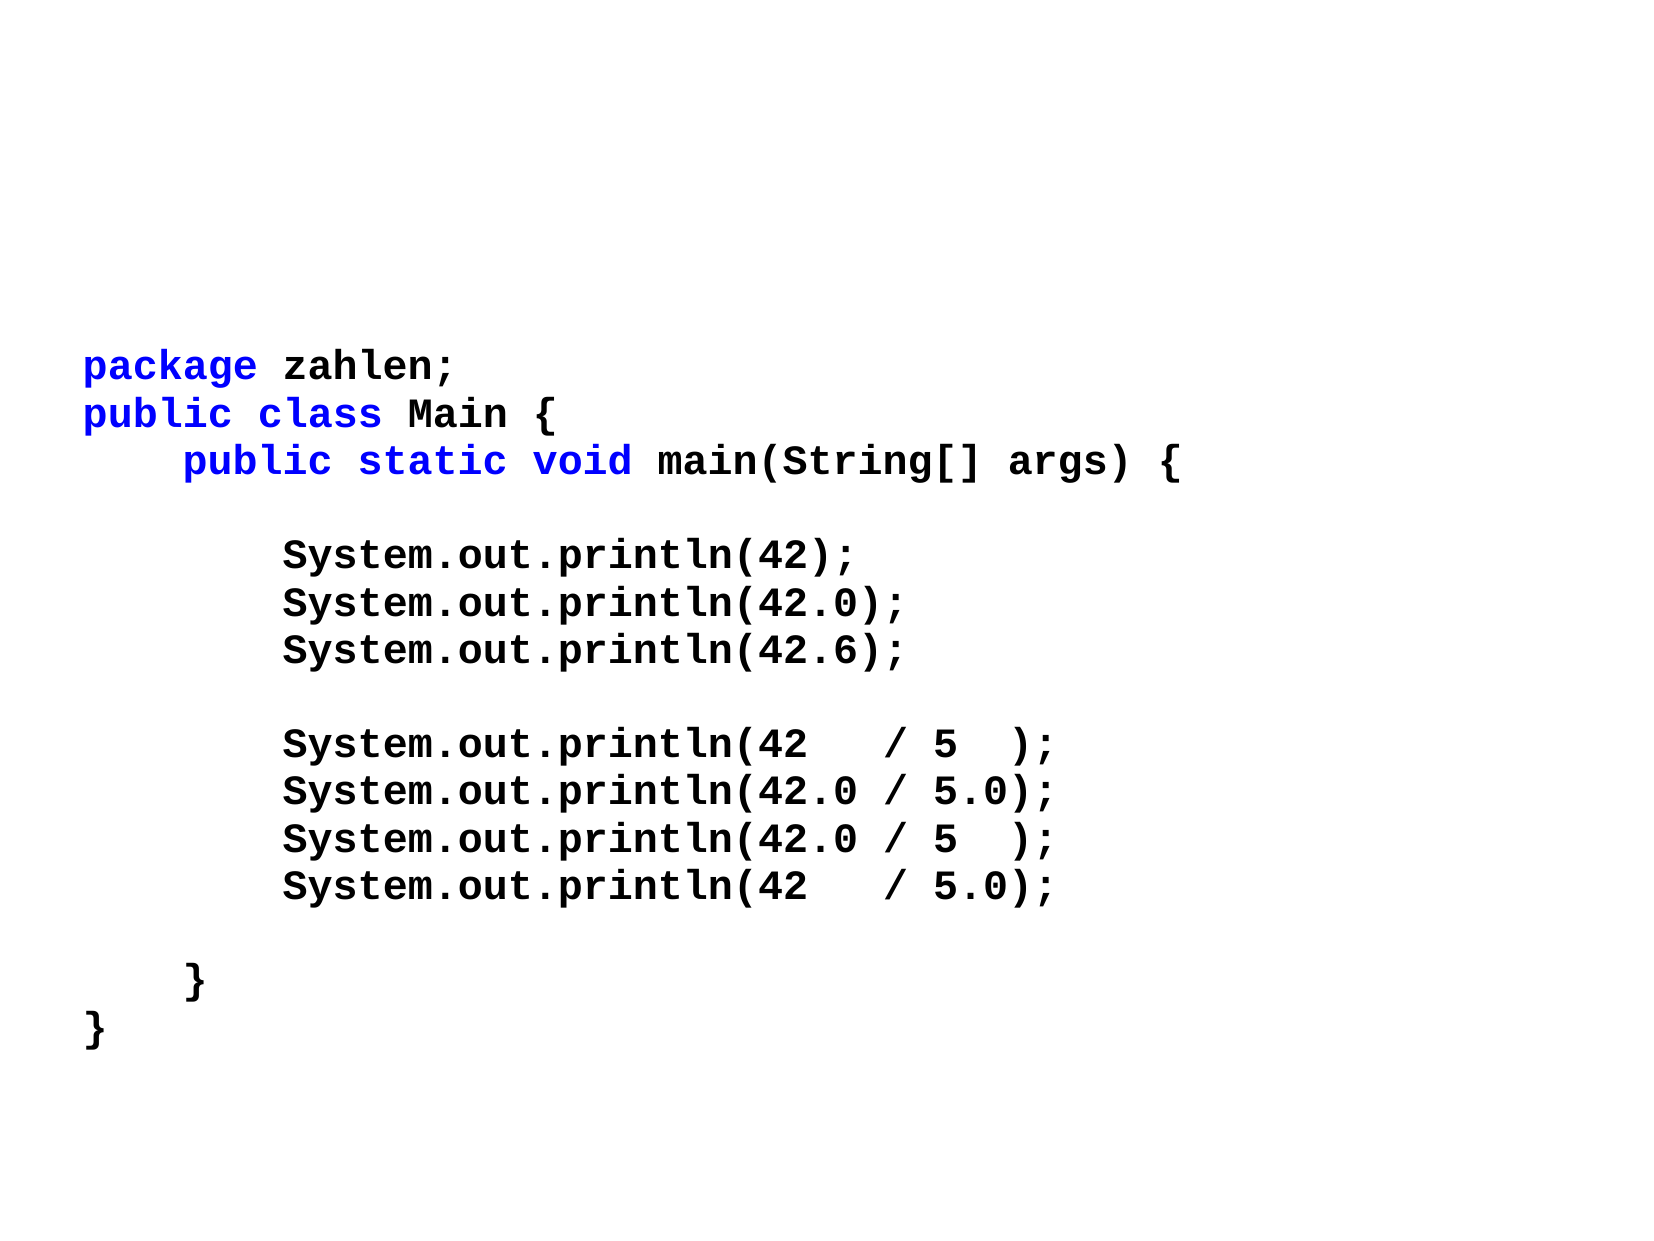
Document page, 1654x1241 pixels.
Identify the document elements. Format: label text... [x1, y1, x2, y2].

subtitle package zahlen; public class Main { public static void main(String[] args) { System.out.println(42); System.out.println(42.0); System.out.println(42.6); System.out.println(42 / 5 ); System.out.println(42.0 / 5.0); System.out.println(42.0 / 5 ); System.out.println(42 / 5.0); } } [82, 297, 1571, 1102]
